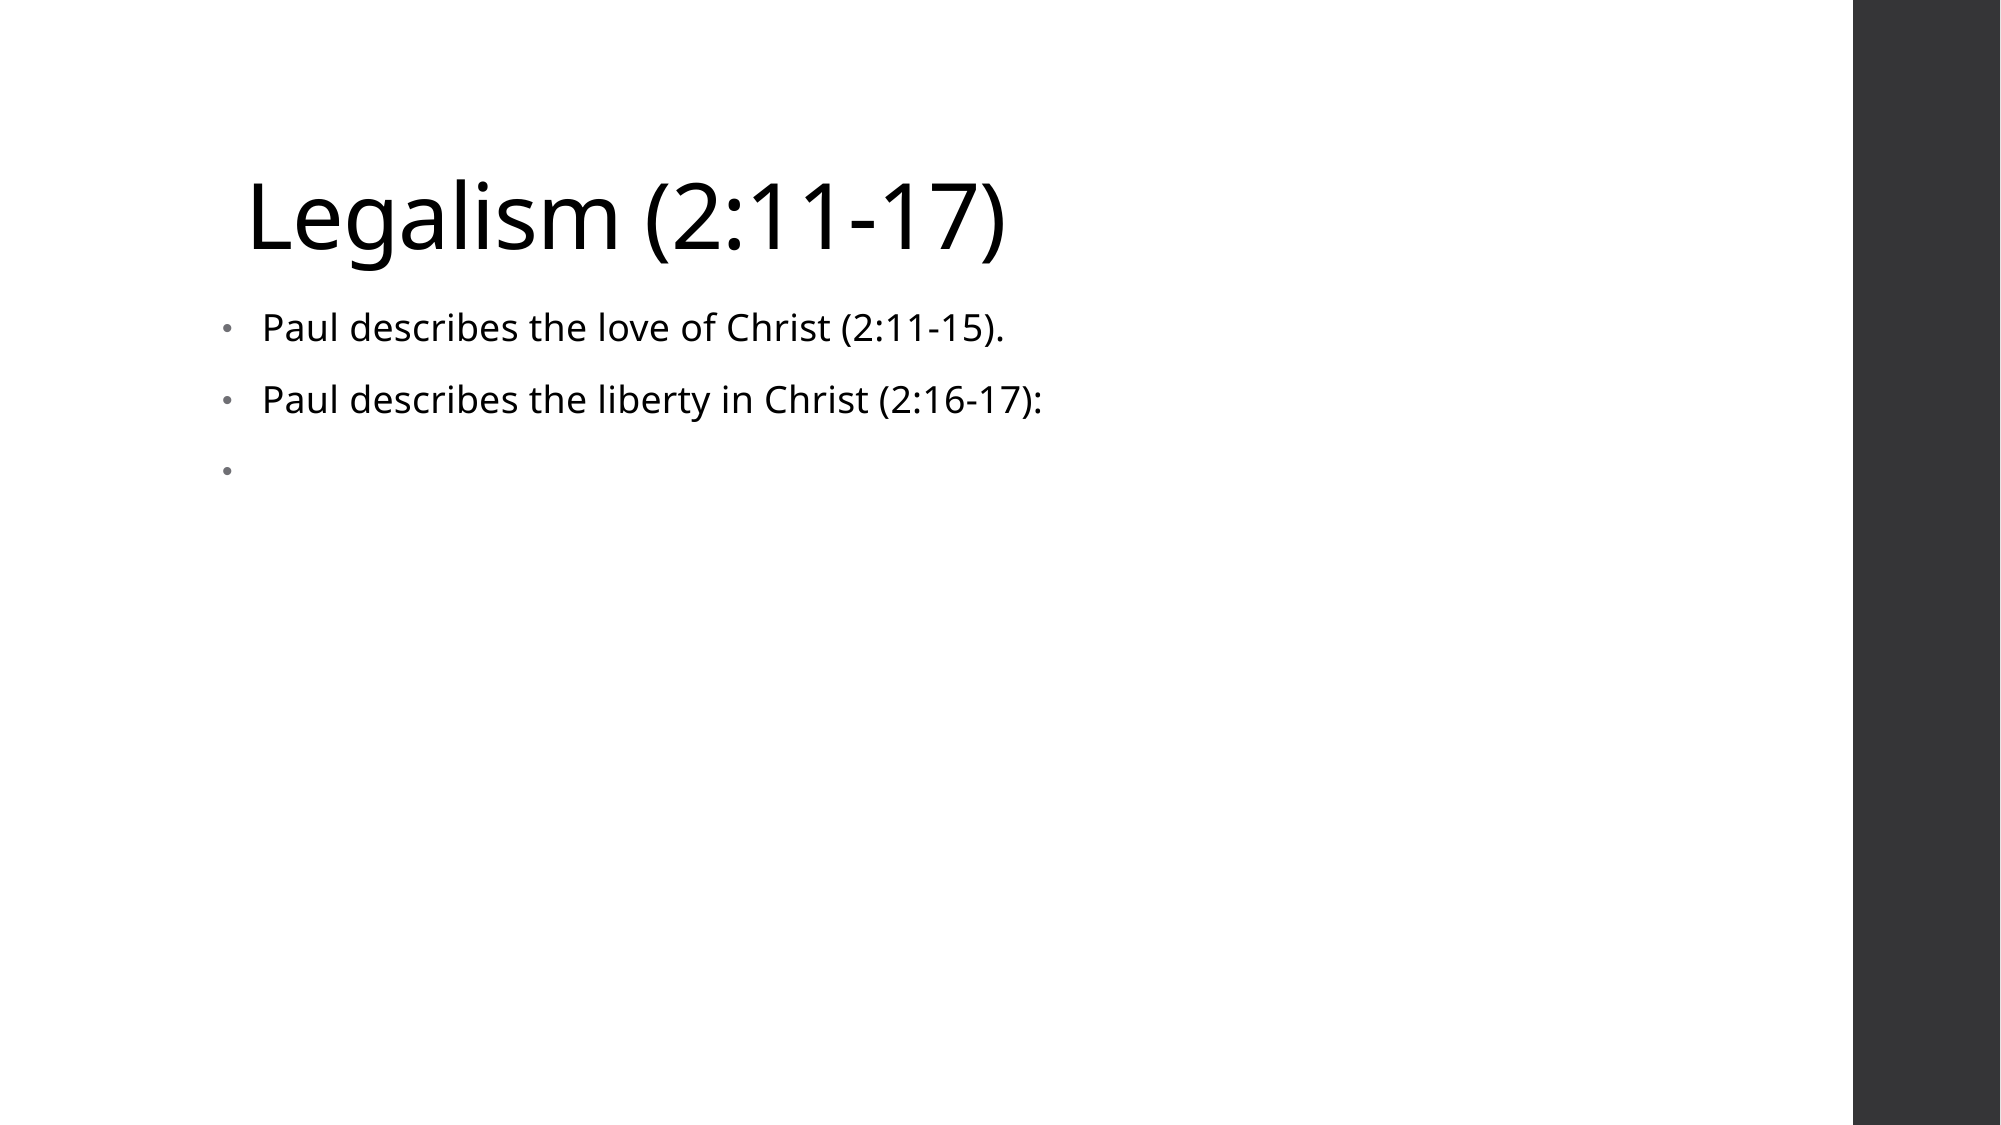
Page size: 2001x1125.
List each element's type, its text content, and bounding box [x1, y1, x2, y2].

list Paul describes the love of Christ (2:11-15). Paul describes the liberty in Christ (2:16-17): [206, 299, 1617, 1014]
title Legalism (2:11-17) [206, 60, 1797, 278]
